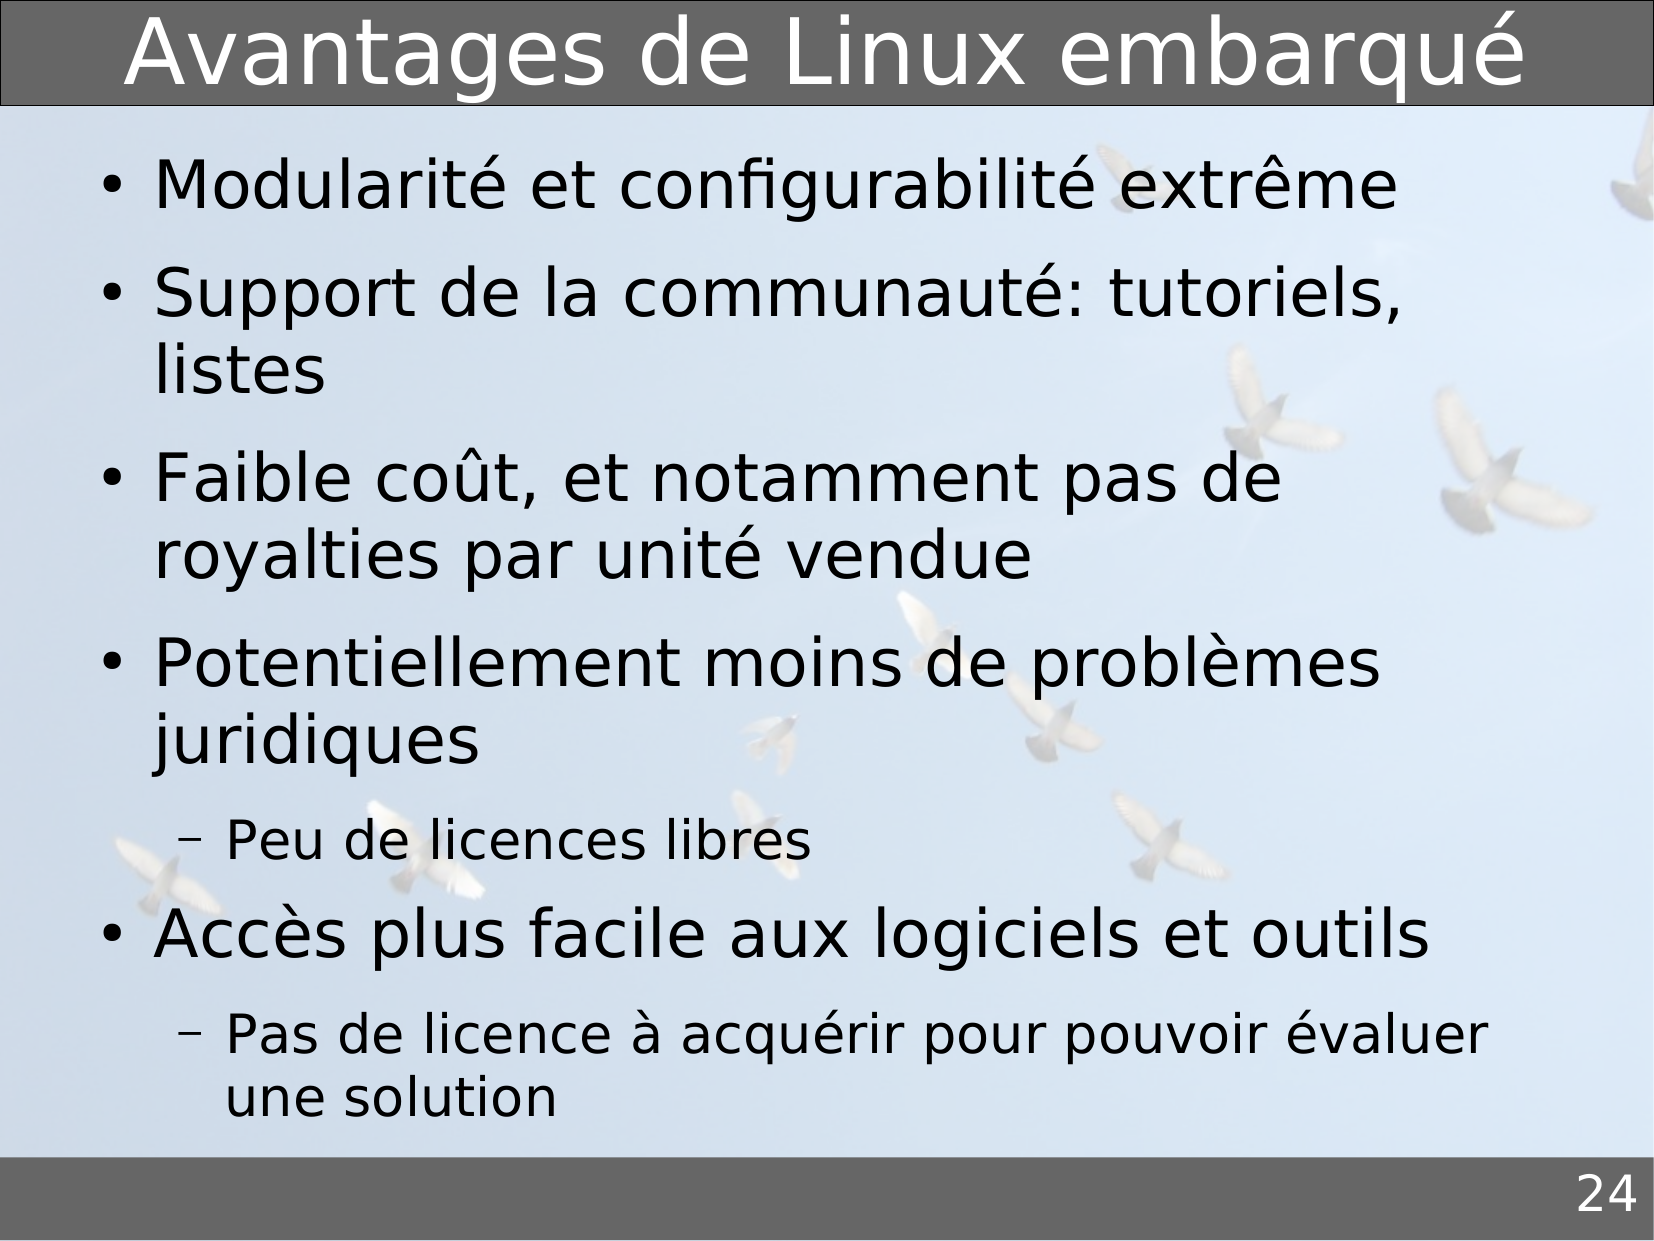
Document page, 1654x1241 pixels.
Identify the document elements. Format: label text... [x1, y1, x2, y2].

title Avantages de Linux embarqué [0, 0, 1654, 107]
list Modularité et configurabilité extrême Support de la communauté: tutoriels, listes Faible coût, et notamment pas de royalties par unité vendue Potentiellement moins de problèmes juridiques Peu de licences libres Accès plus facile aux logiciels et outils Pas de licence à acquérir pour pouvoir évaluer une solution [82, 146, 1571, 1130]
